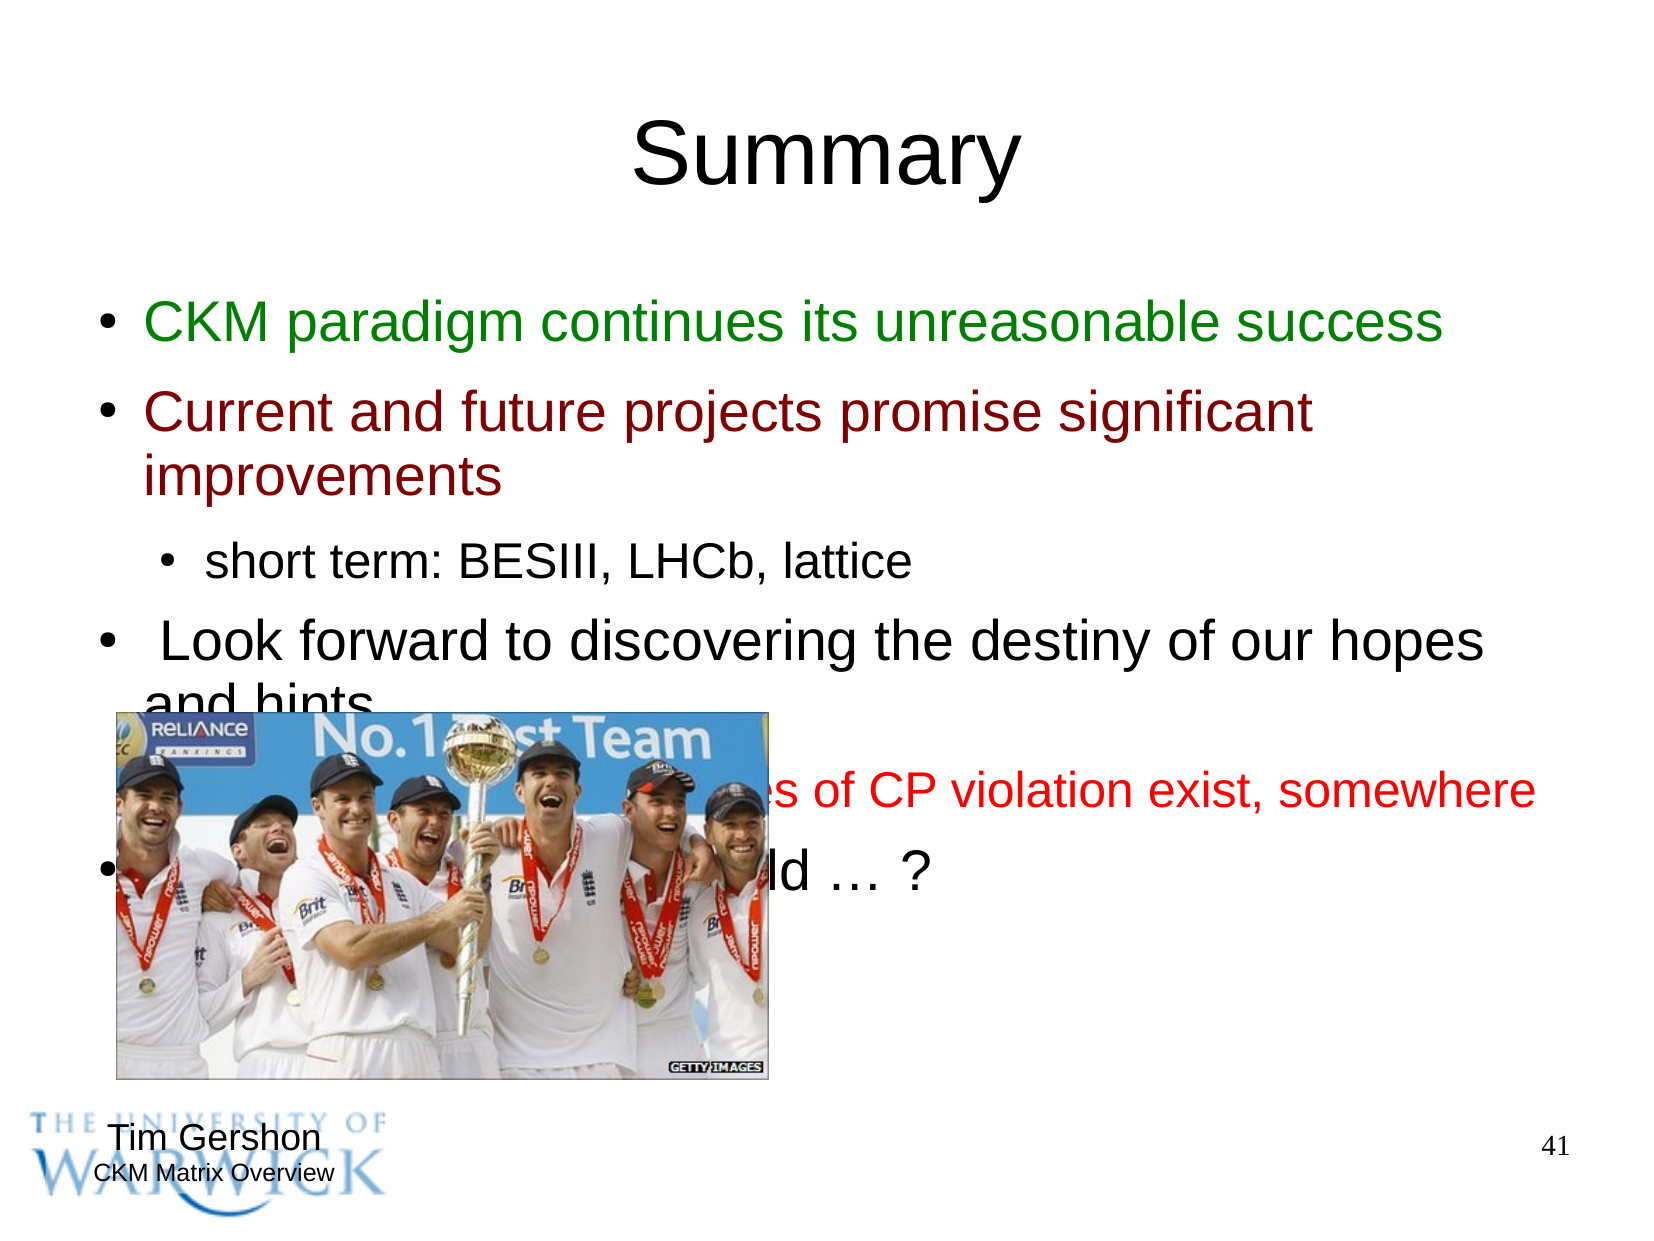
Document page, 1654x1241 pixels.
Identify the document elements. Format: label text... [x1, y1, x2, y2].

list CKM paradigm continues its unreasonable success Current and future projects promise significant improvements short term: BESIII, LHCb, lattice Look forward to discovering the destiny of our hopes and hints one certainty: new sources of CP violation exist, somewhere Will we be top of the world … ? [82, 290, 1571, 916]
title Summary [82, 49, 1571, 257]
text_box Tim Gershon CKM Matrix Overview [45, 1108, 384, 1194]
picture [19, 1106, 406, 1232]
picture [116, 712, 769, 1080]
